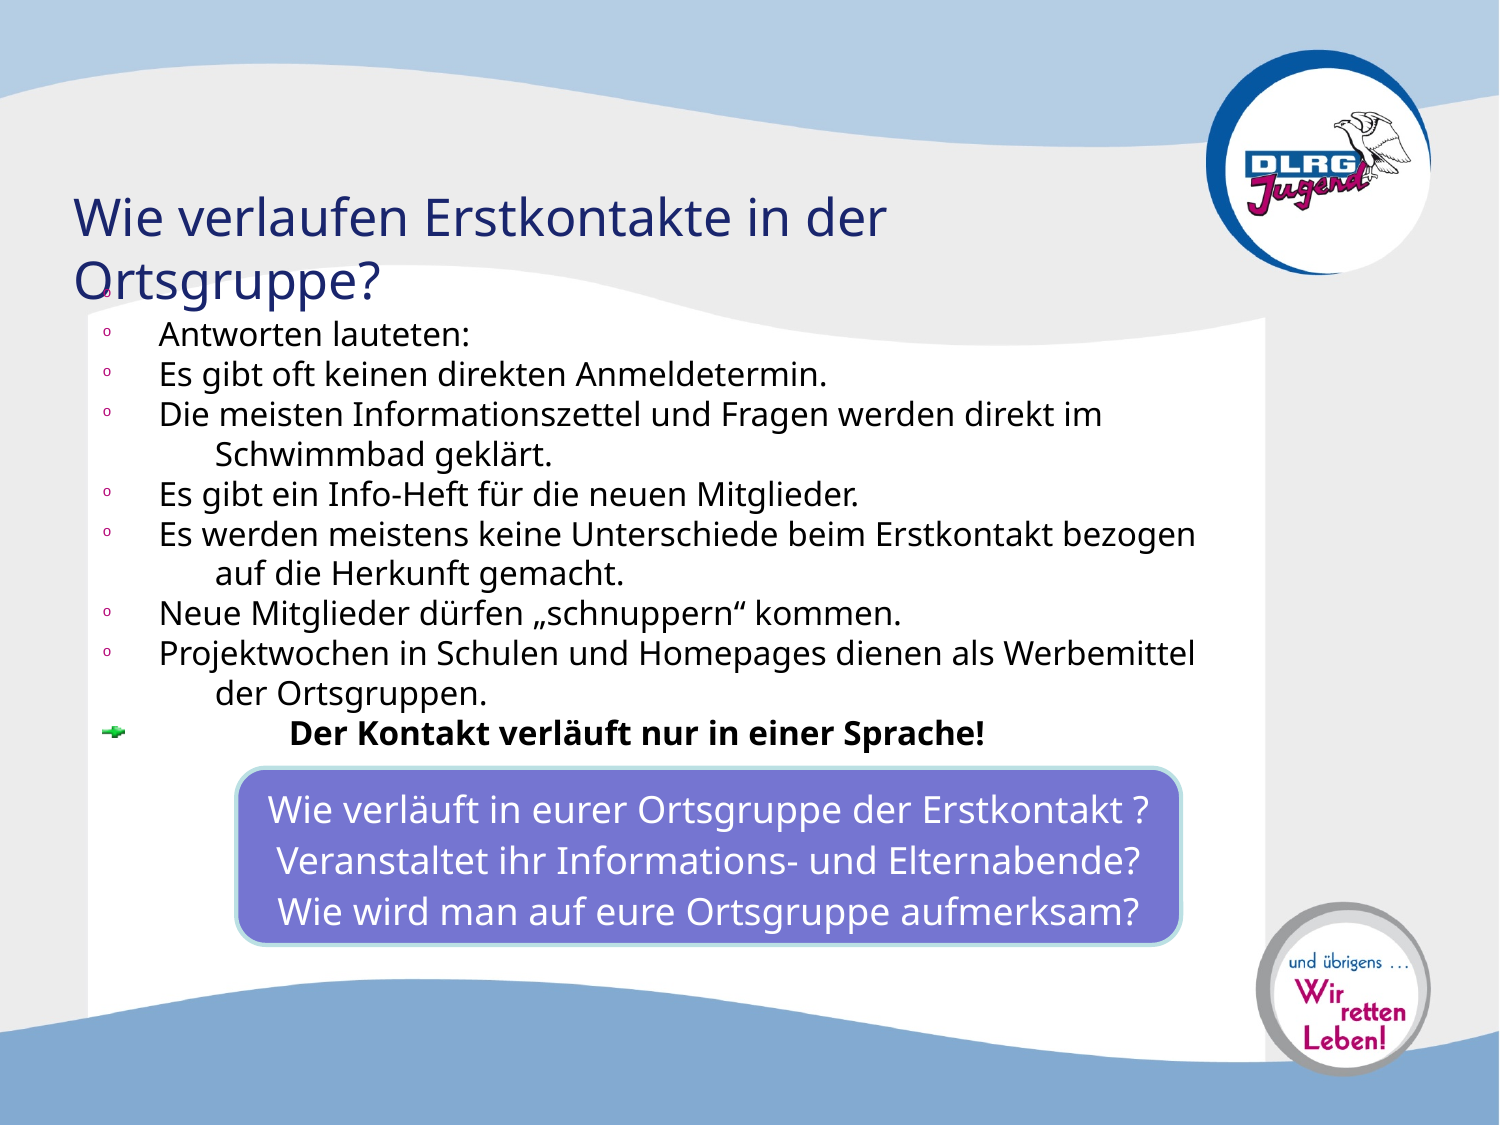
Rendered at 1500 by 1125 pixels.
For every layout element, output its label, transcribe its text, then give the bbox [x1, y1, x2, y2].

picture [0, 0, 1500, 1125]
text_box Wie verläuft in eurer Ortsgruppe der Erstkontakt ? Veranstaltet ihr Informations- und Elternabende? Wie wird man auf eure Ortsgruppe aufmerksam? [236, 767, 1182, 945]
list Antworten lauteten: Es gibt oft keinen direkten Anmeldetermin. Die meisten Informationszettel und Fragen werden direkt im Schwimmbad geklärt. Es gibt ein Info-Heft für die neuen Mitglieder. Es werden meistens keine Unterschiede beim Erstkontakt bezogen auf die Herkunft gemacht. Neue Mitglieder dürfen „schnuppern“ kommen. Projektwochen in Schulen und Homepages dienen als Werbemittel der Ortsgruppen. Der Kontakt verläuft nur in einer Sprache! [87, 265, 1263, 975]
title Wie verlaufen Erstkontakte in der Ortsgruppe? [59, 177, 1182, 290]
